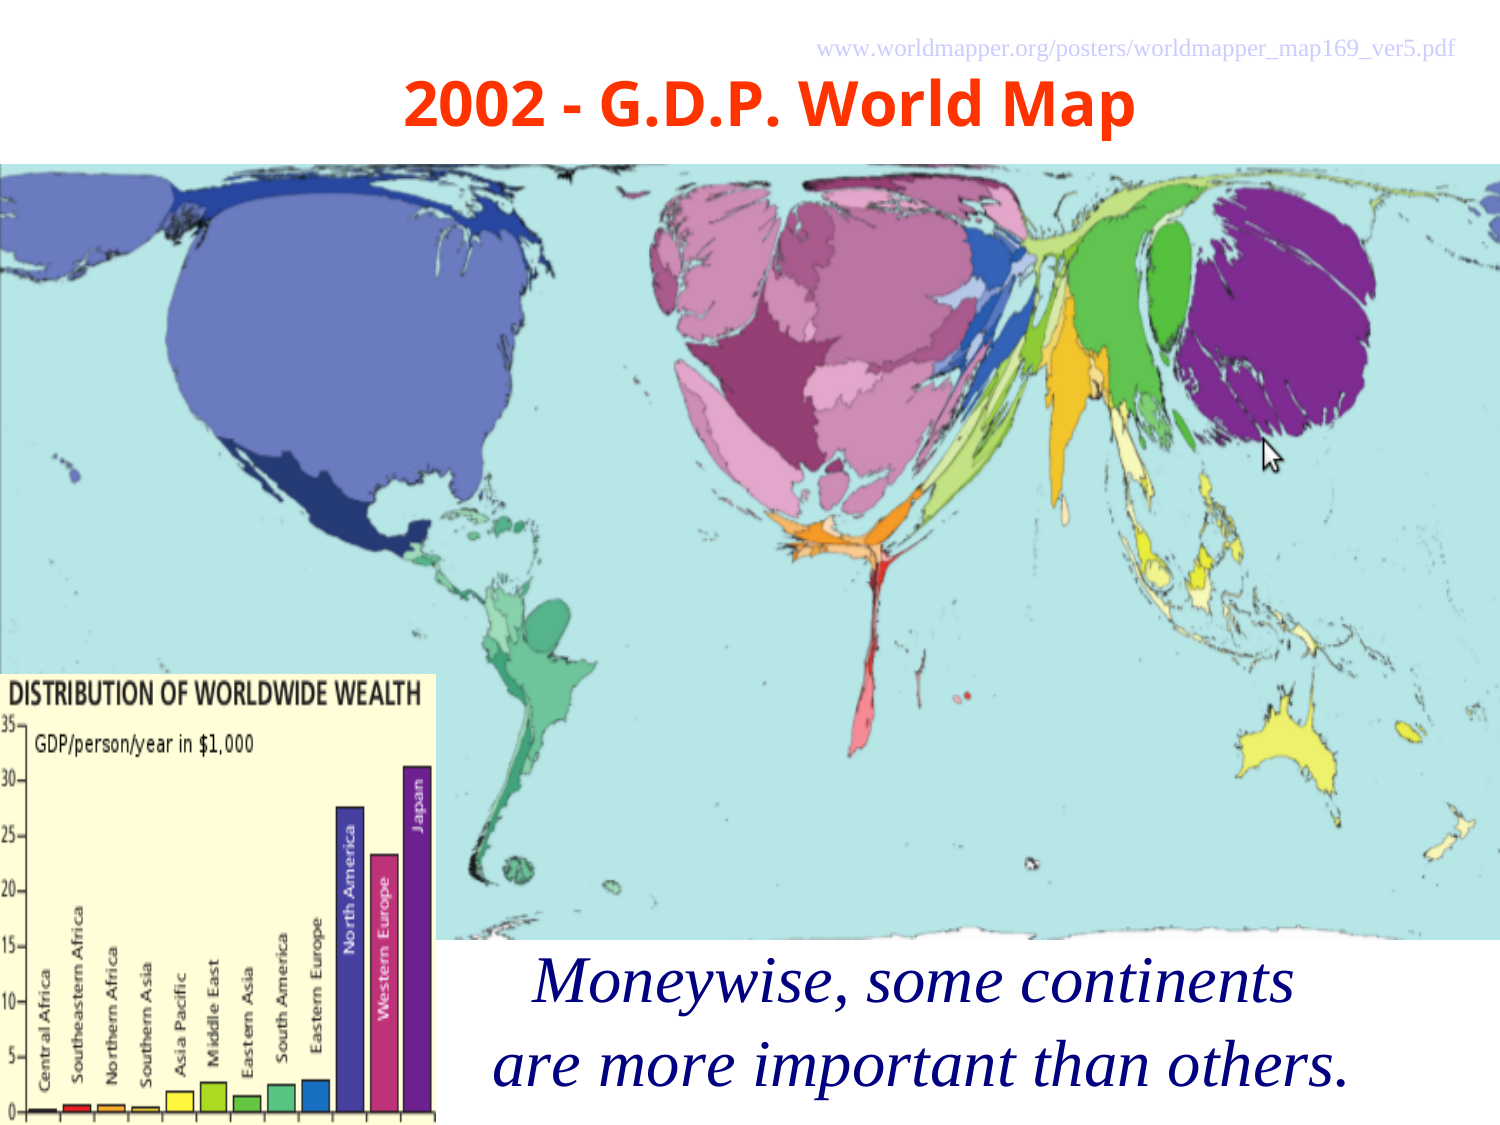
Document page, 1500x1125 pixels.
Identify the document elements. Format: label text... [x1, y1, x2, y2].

text_box Moneywise, some continents are more important than others. [450, 939, 1396, 1125]
text_box www.worldmapper.org/posters/worldmapper_map169_ver5.pdf [753, 26, 1471, 79]
text_box 2002 - G.D.P. World Map [292, 56, 1249, 164]
picture [0, 164, 1500, 1125]
